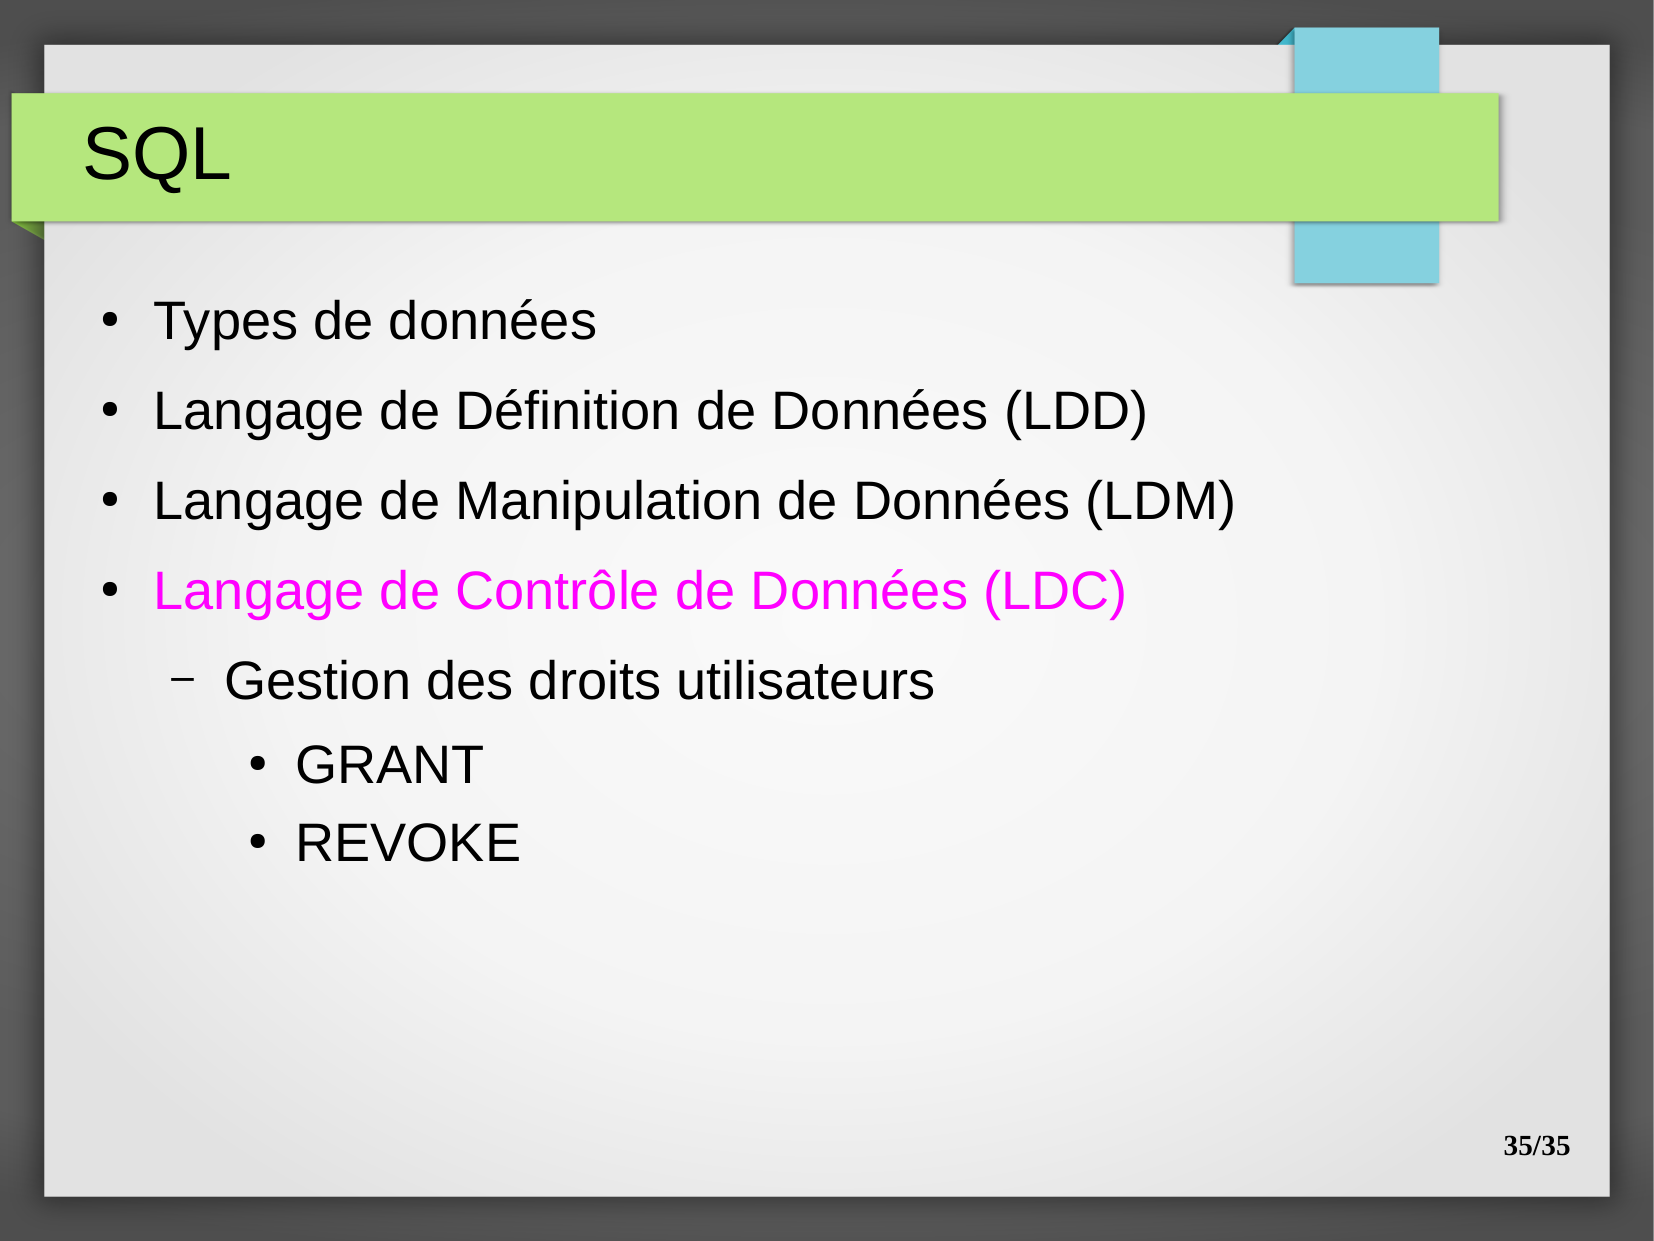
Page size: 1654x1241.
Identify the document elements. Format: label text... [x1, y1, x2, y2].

picture [0, 0, 1654, 1241]
list Types de données Langage de Définition de Données (LDD) Langage de Manipulation de Données (LDM) Langage de Contrôle de Données (LDC) Gestion des droits utilisateurs GRANT REVOKE [82, 290, 1571, 1109]
title SQL [82, 94, 1264, 213]
